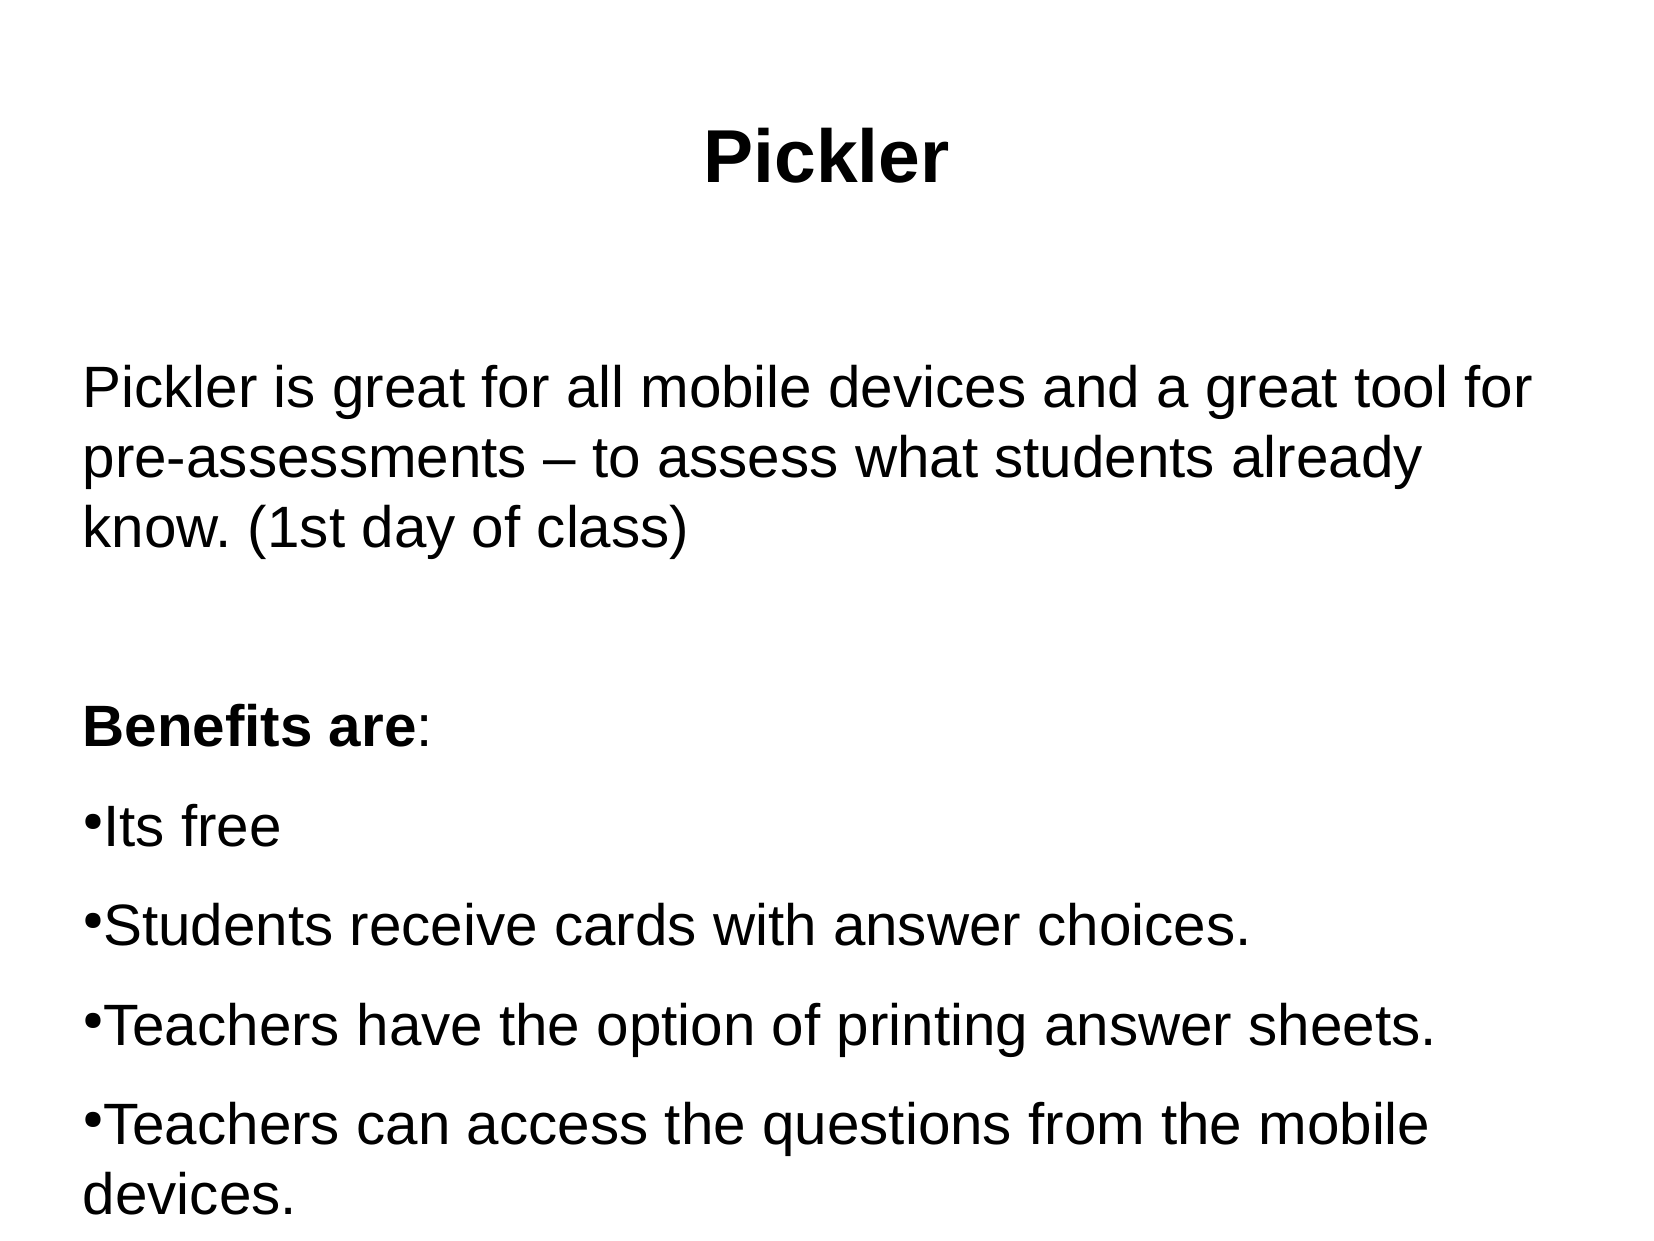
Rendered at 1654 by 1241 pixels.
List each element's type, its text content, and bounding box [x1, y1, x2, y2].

subtitle Pickler is great for all mobile devices and a great tool for pre-assessments – to assess what students already know. (1st day of class) Benefits are: Its free Students receive cards with answer choices. Teachers have the option of printing answer sheets. Teachers can access the questions from the mobile devices. Teachers can scan students' id cards on the phones. Students have the option of working off-line or on-line. [82, 51, 1571, 1241]
